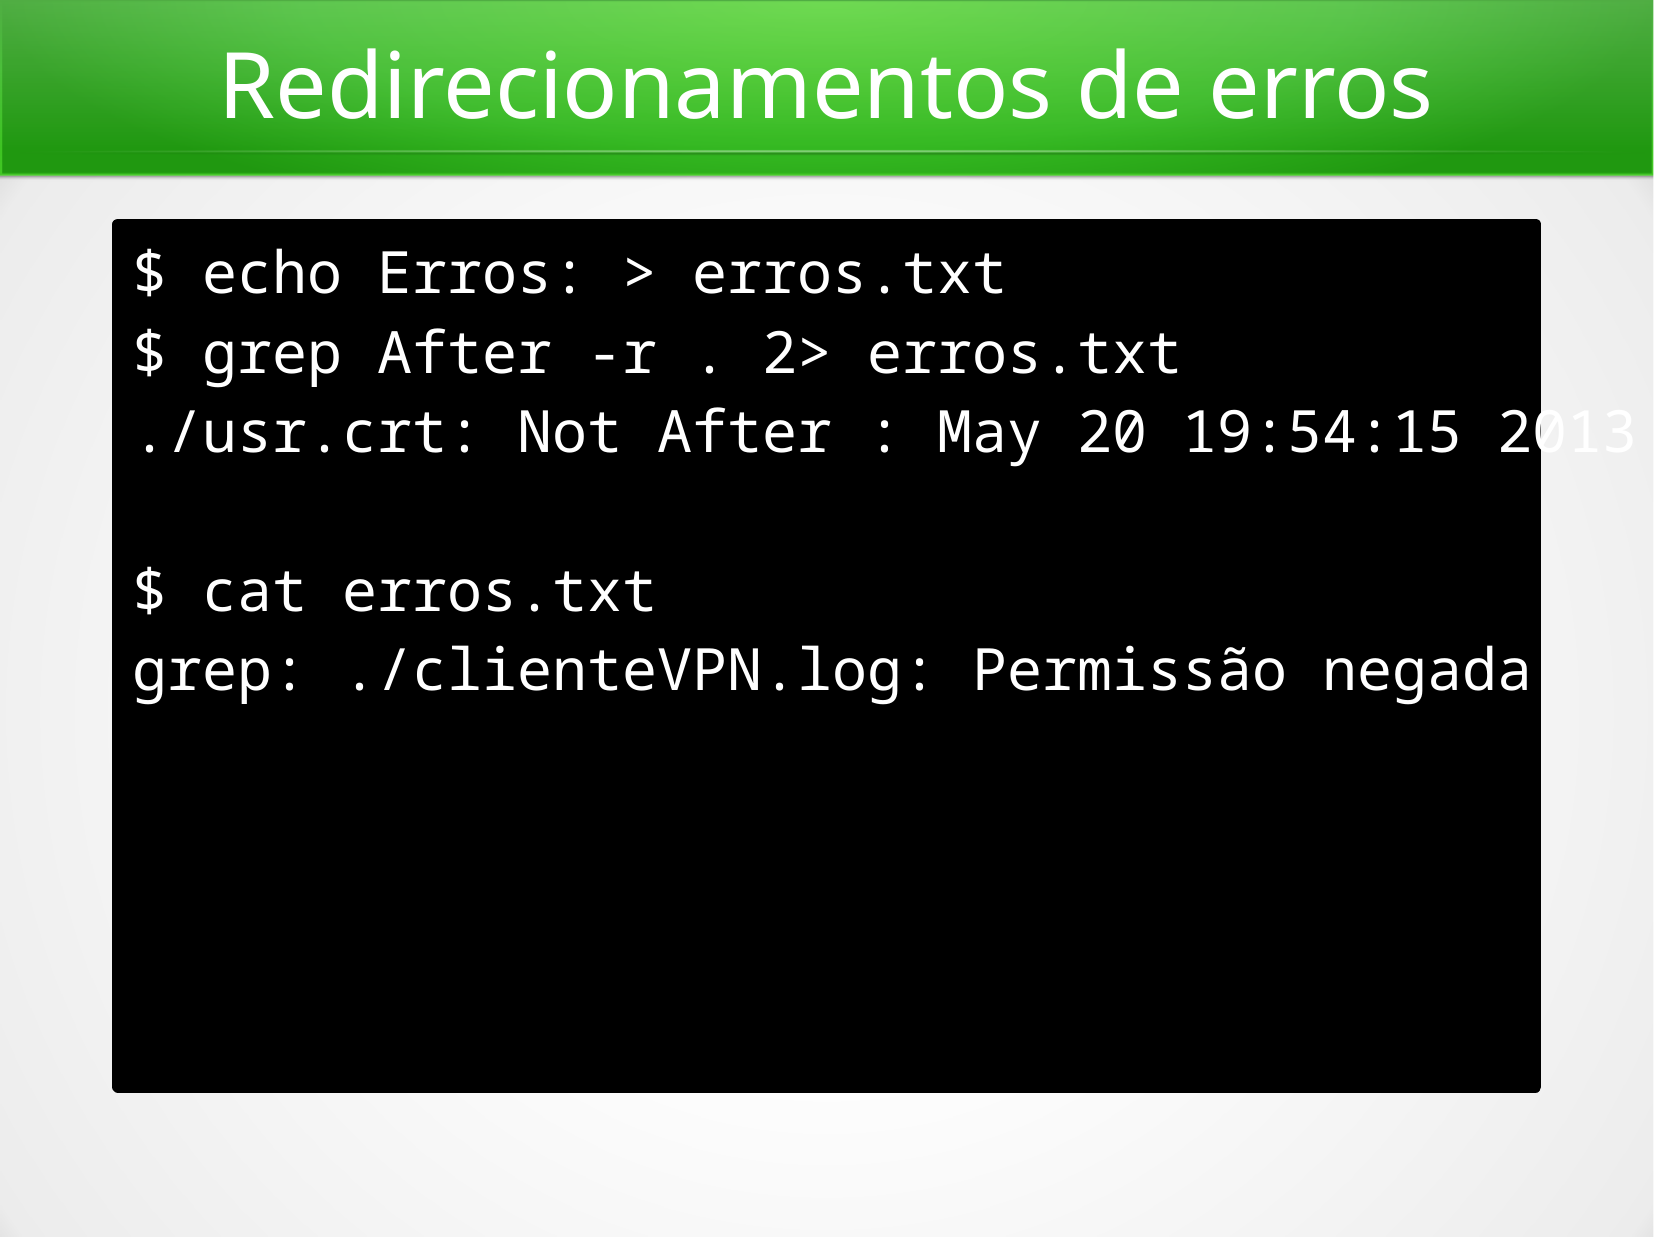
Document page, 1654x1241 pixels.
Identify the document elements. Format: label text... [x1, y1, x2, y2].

text_box $ echo Erros: > erros.txt $ grep After -r . 2> erros.txt ./usr.crt: Not After : May 20 19:54:15 2013 GMT $ cat erros.txt grep: ./clienteVPN.log: Permissão negada [118, 224, 1536, 1087]
picture [0, 0, 1654, 1237]
title Redirecionamentos de erros [82, 11, 1571, 154]
